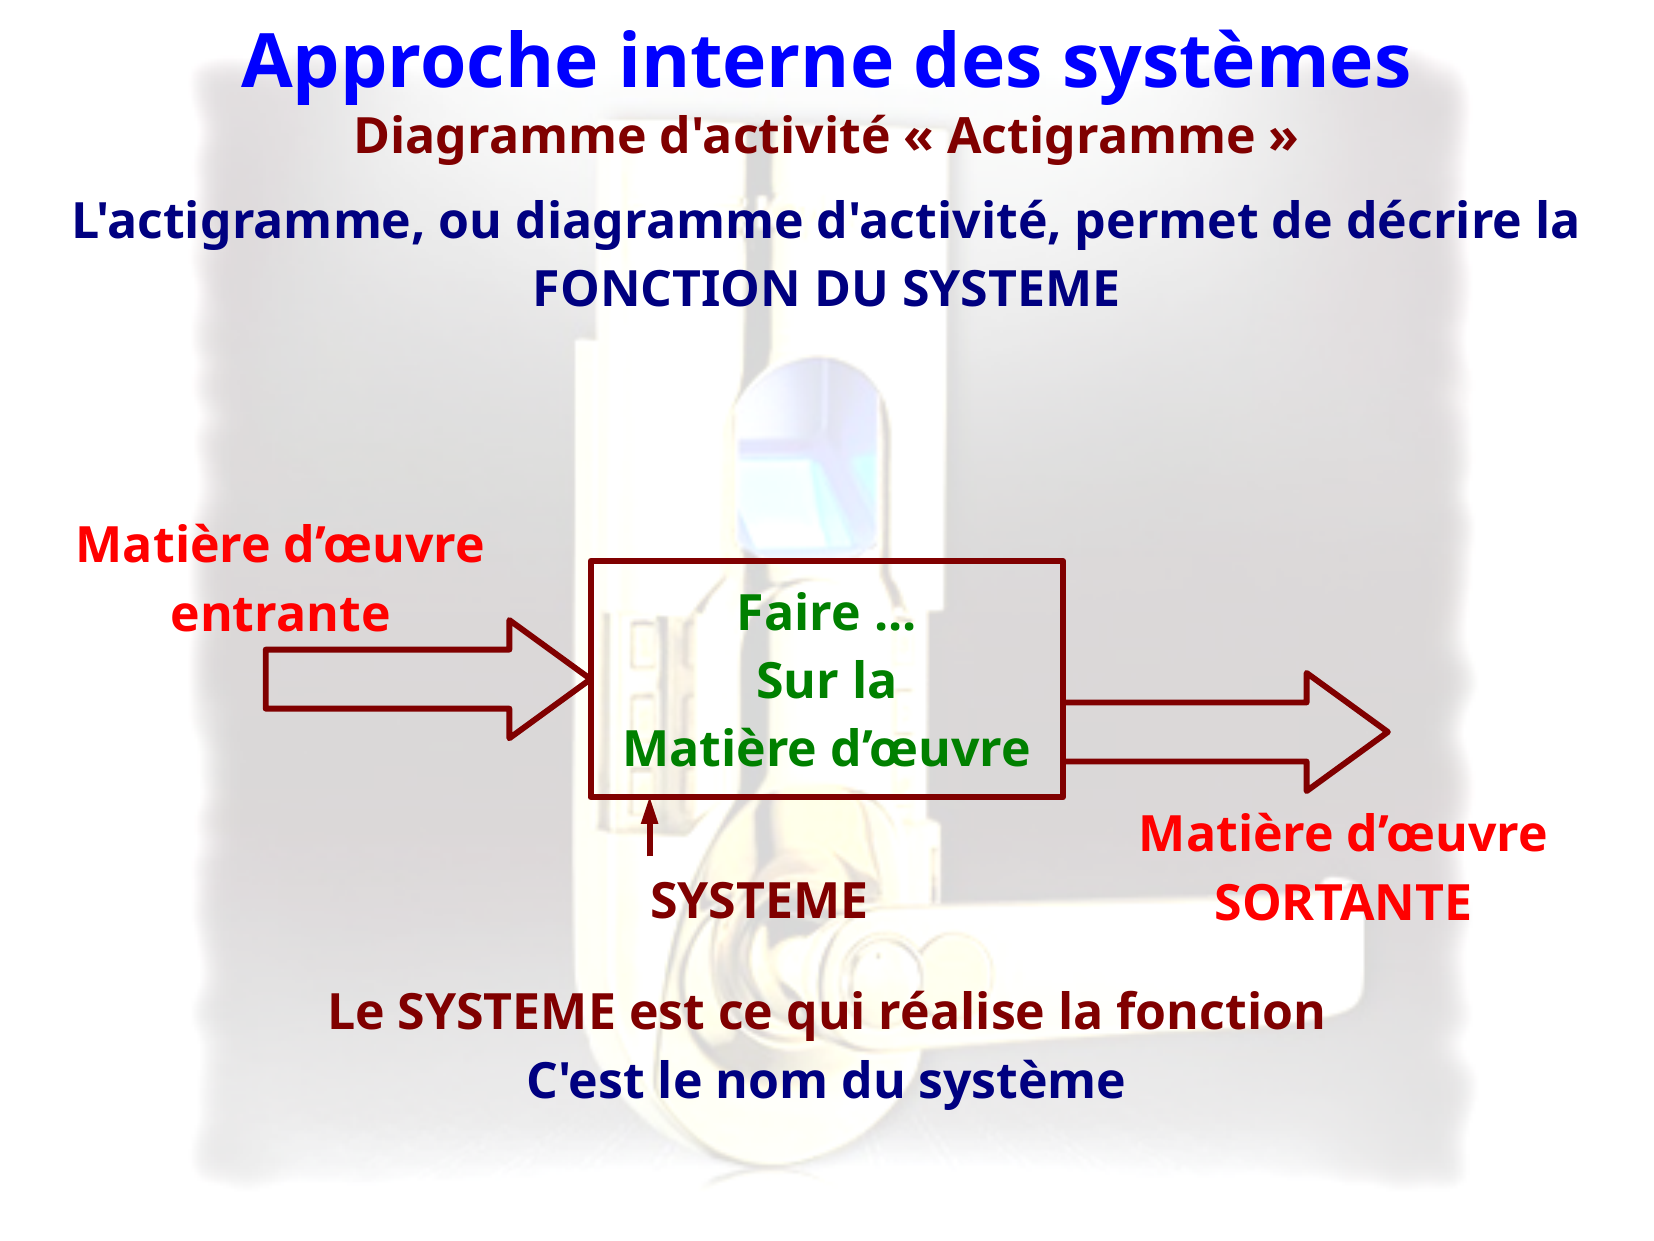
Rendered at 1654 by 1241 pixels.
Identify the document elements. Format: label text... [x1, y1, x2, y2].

text_box SYSTEME [620, 854, 899, 945]
text_box Diagramme d'activité « Actigramme » [0, 92, 1654, 178]
text_box Matière d’œuvre entrante [0, 501, 562, 656]
text_box Matière d’œuvre SORTANTE [1062, 791, 1625, 945]
text_box C'est le nom du système [0, 1037, 1654, 1123]
text_box L'actigramme, ou diagramme d'activité, permet de décrire la FONCTION DU SYSTEME [0, 178, 1654, 332]
text_box Le SYSTEME est ce qui réalise la fonction [0, 968, 1654, 1037]
text_box Faire ... Sur la Matière d’œuvre [590, 561, 1063, 798]
